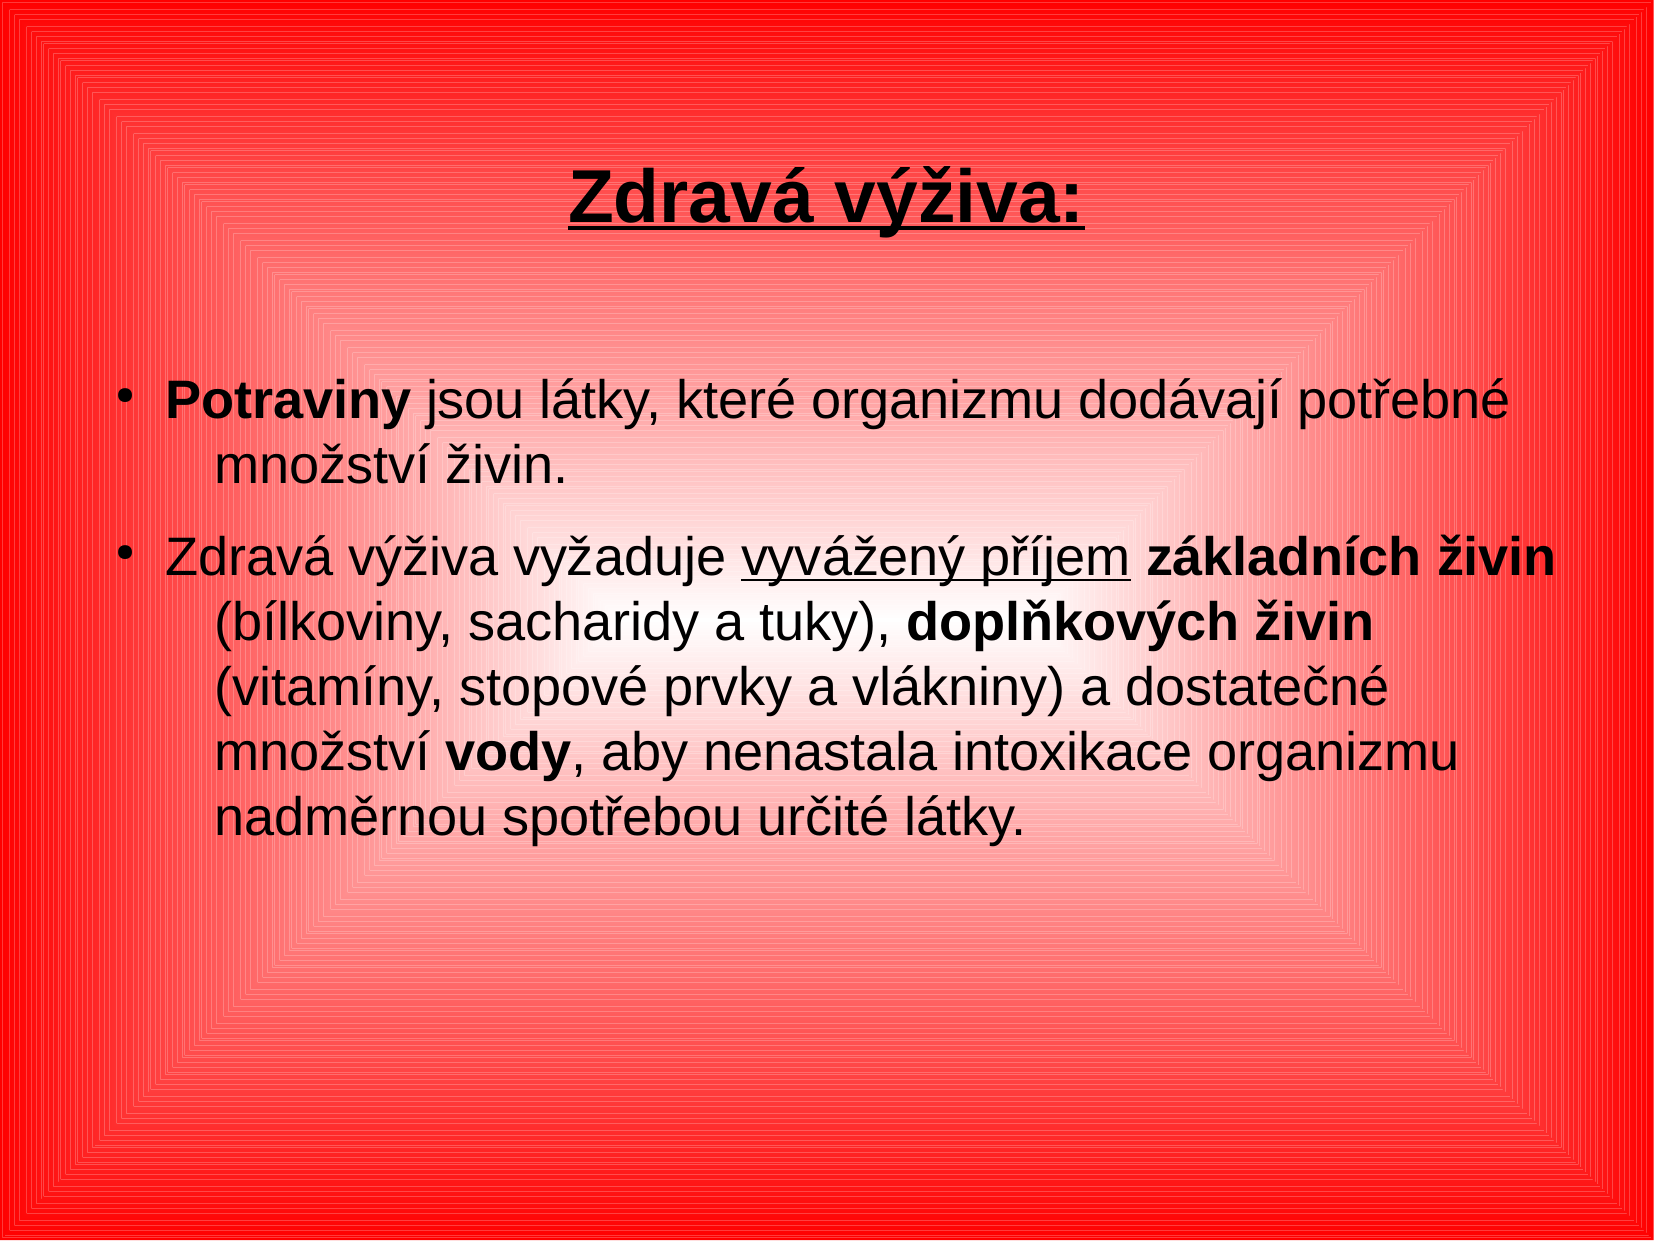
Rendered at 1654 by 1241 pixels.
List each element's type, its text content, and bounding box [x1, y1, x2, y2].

title Zdravá výživa: [82, 88, 1571, 276]
list Potraviny jsou látky, které organizmu dodávají potřebné množství živin. Zdravá výživa vyžaduje vyvážený příjem základních živin (bílkoviny, sacharidy a tuky), doplňkových živin (vitamíny, stopové prvky a vlákniny) a dostatečné množství vody, aby nenastala intoxikace organizmu nadměrnou spotřebou určité látky. [82, 276, 1571, 857]
